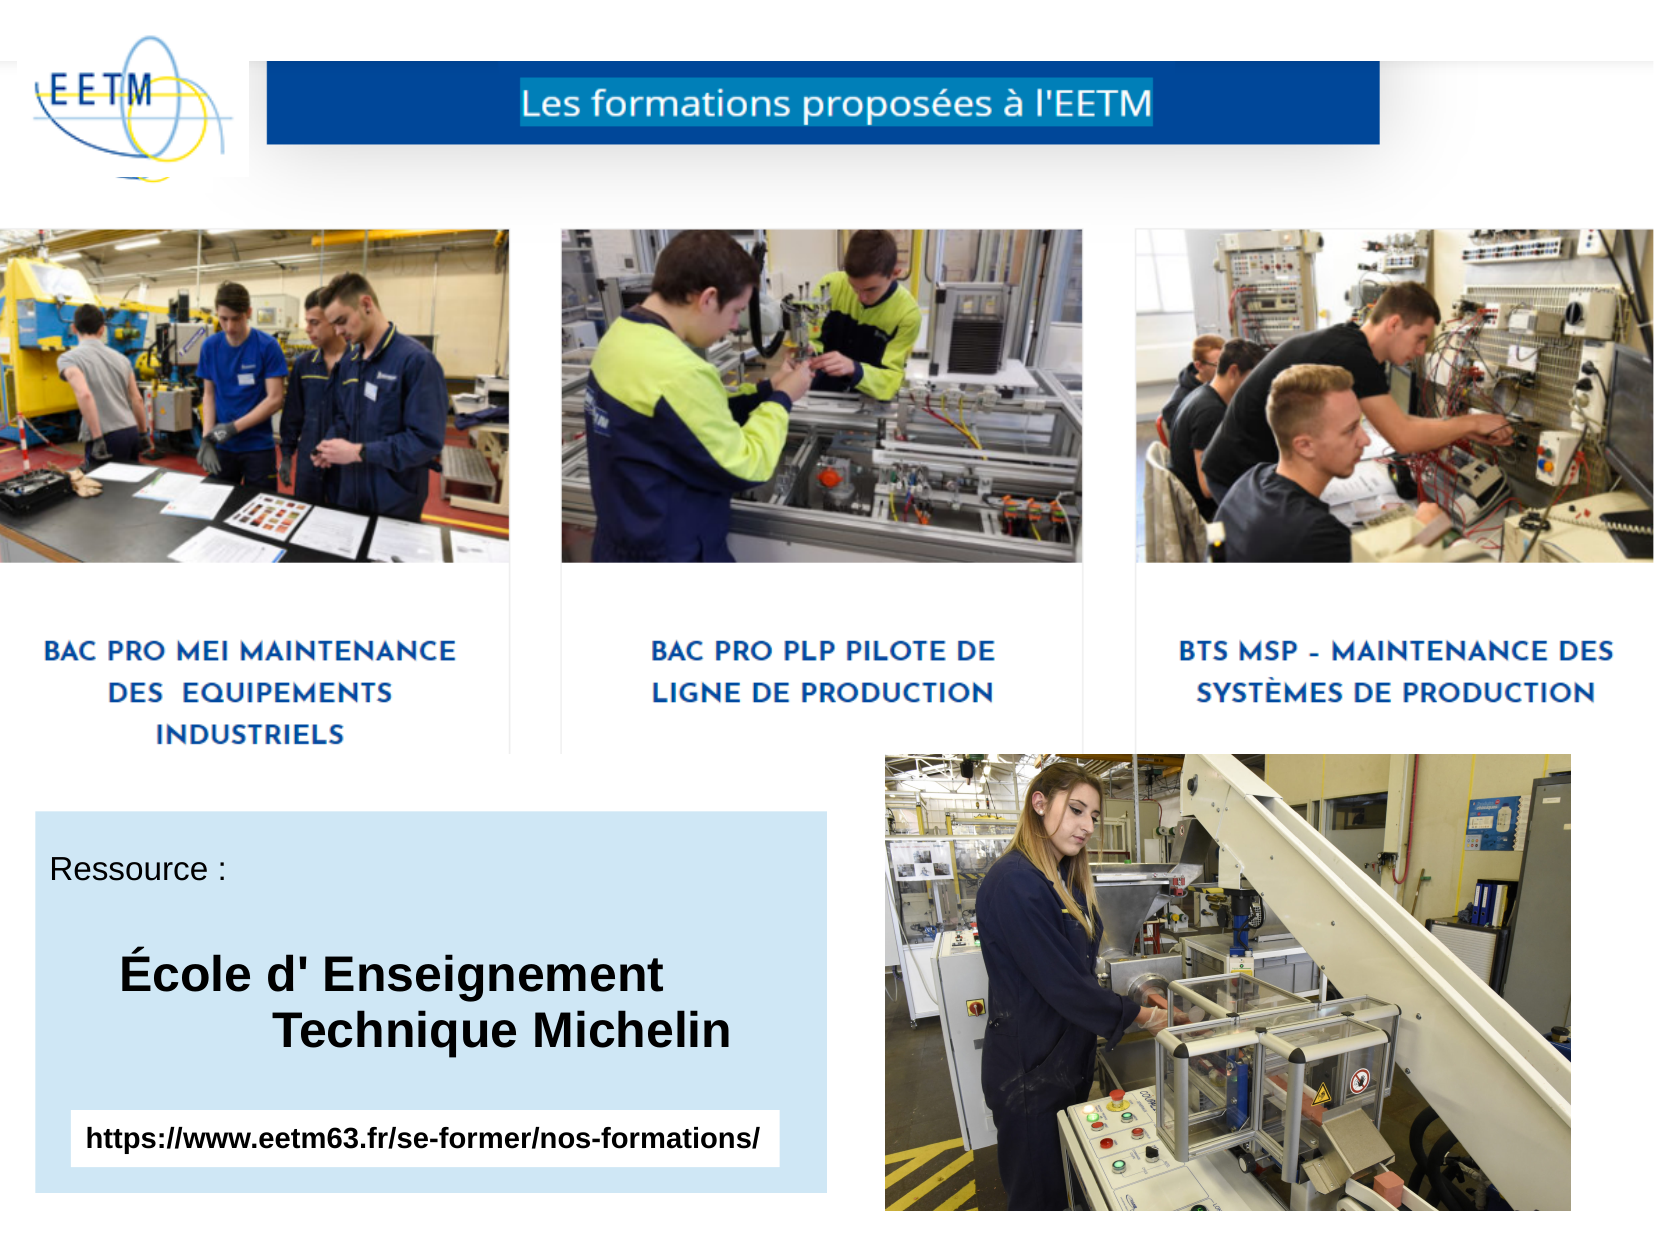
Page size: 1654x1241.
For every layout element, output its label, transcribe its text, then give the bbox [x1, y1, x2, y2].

title Ressource : École d' Enseignement Technique Michelin [35, 811, 827, 1193]
picture [0, 23, 1654, 1211]
text_box https://www.eetm63.fr/se-former/nos-formations/ [70, 1110, 780, 1168]
